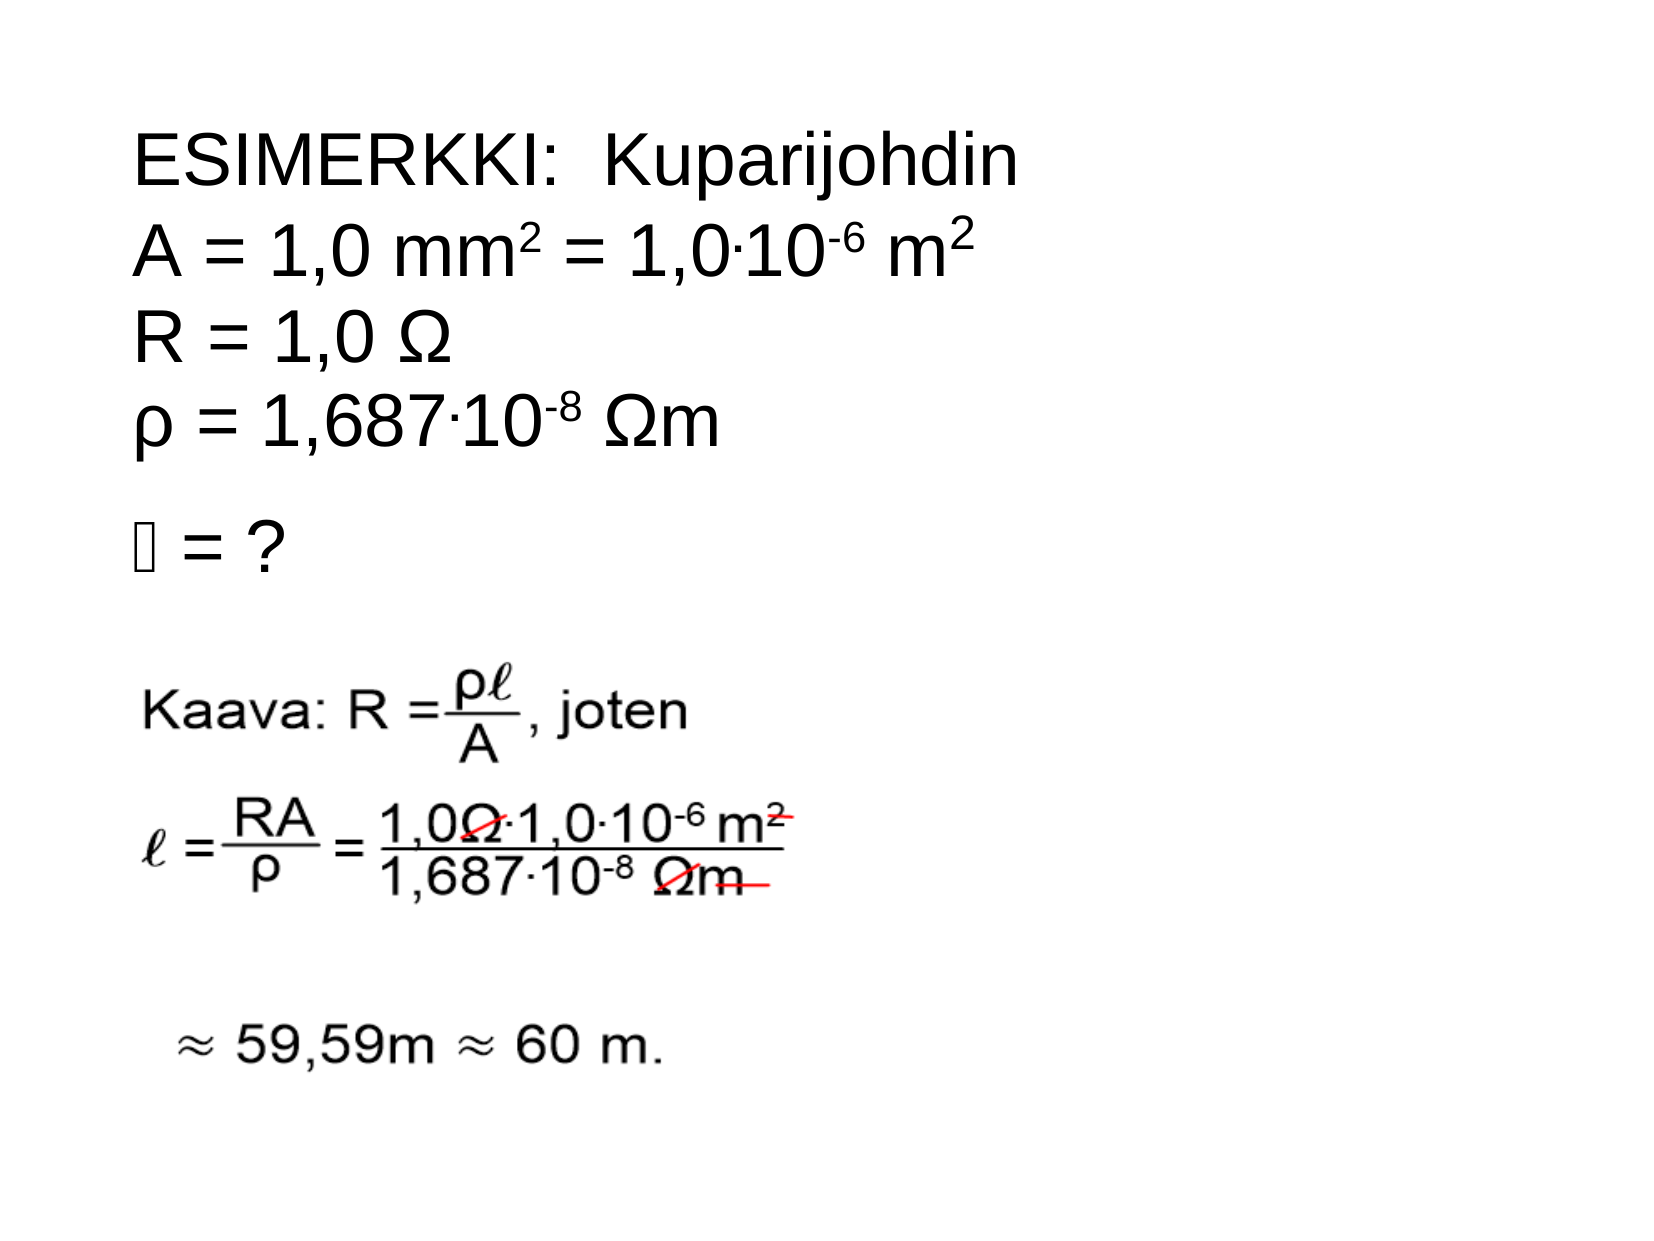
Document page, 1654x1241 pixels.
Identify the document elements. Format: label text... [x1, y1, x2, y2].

picture [94, 625, 898, 1094]
text_box ESIMERKKI: Kuparijohdin A = 1,0 mm2 = 1,0.10-6 m2 R = 1,0 Ω ρ = 1,687.10-8 Ωm  = ? [118, 106, 1406, 877]
